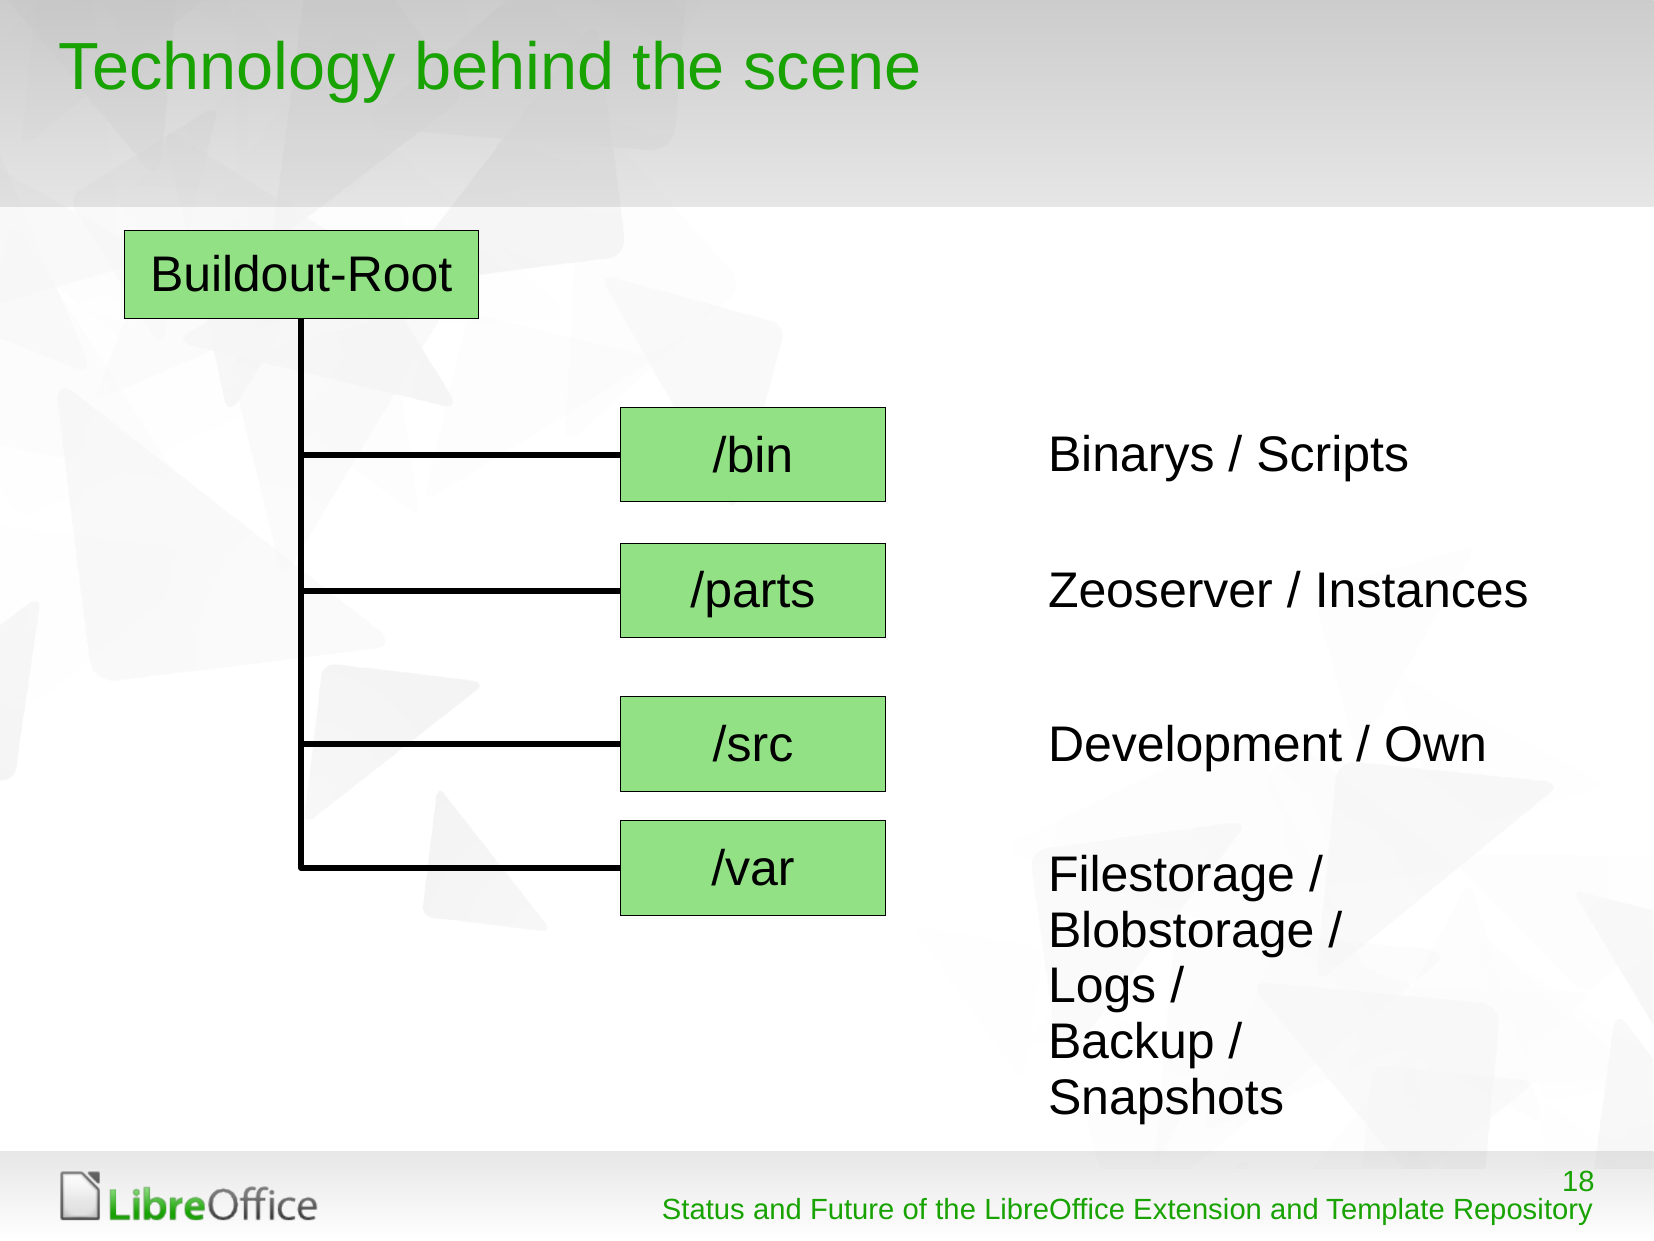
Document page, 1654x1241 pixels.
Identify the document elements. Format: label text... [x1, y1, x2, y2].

text_box /parts [620, 543, 886, 638]
picture [304, 747, 783, 865]
text_box Filestorage / Blobstorage / Logs / Backup / Snapshots [1033, 838, 1418, 1133]
title Technology behind the scene [59, 28, 1595, 179]
text_box Buildout-Root [124, 230, 479, 319]
picture [0, 0, 783, 931]
text_box /var [620, 820, 886, 916]
picture [41, 1152, 337, 1240]
picture [915, 548, 1654, 1169]
text_box Binarys / Scripts [1033, 419, 1536, 490]
picture [304, 458, 783, 588]
text_box /src [620, 696, 886, 792]
text_box Development / Own [1033, 708, 1595, 780]
text_box Zeoserver / Instances [1033, 555, 1595, 626]
picture [304, 594, 783, 741]
text_box /bin [620, 407, 886, 502]
